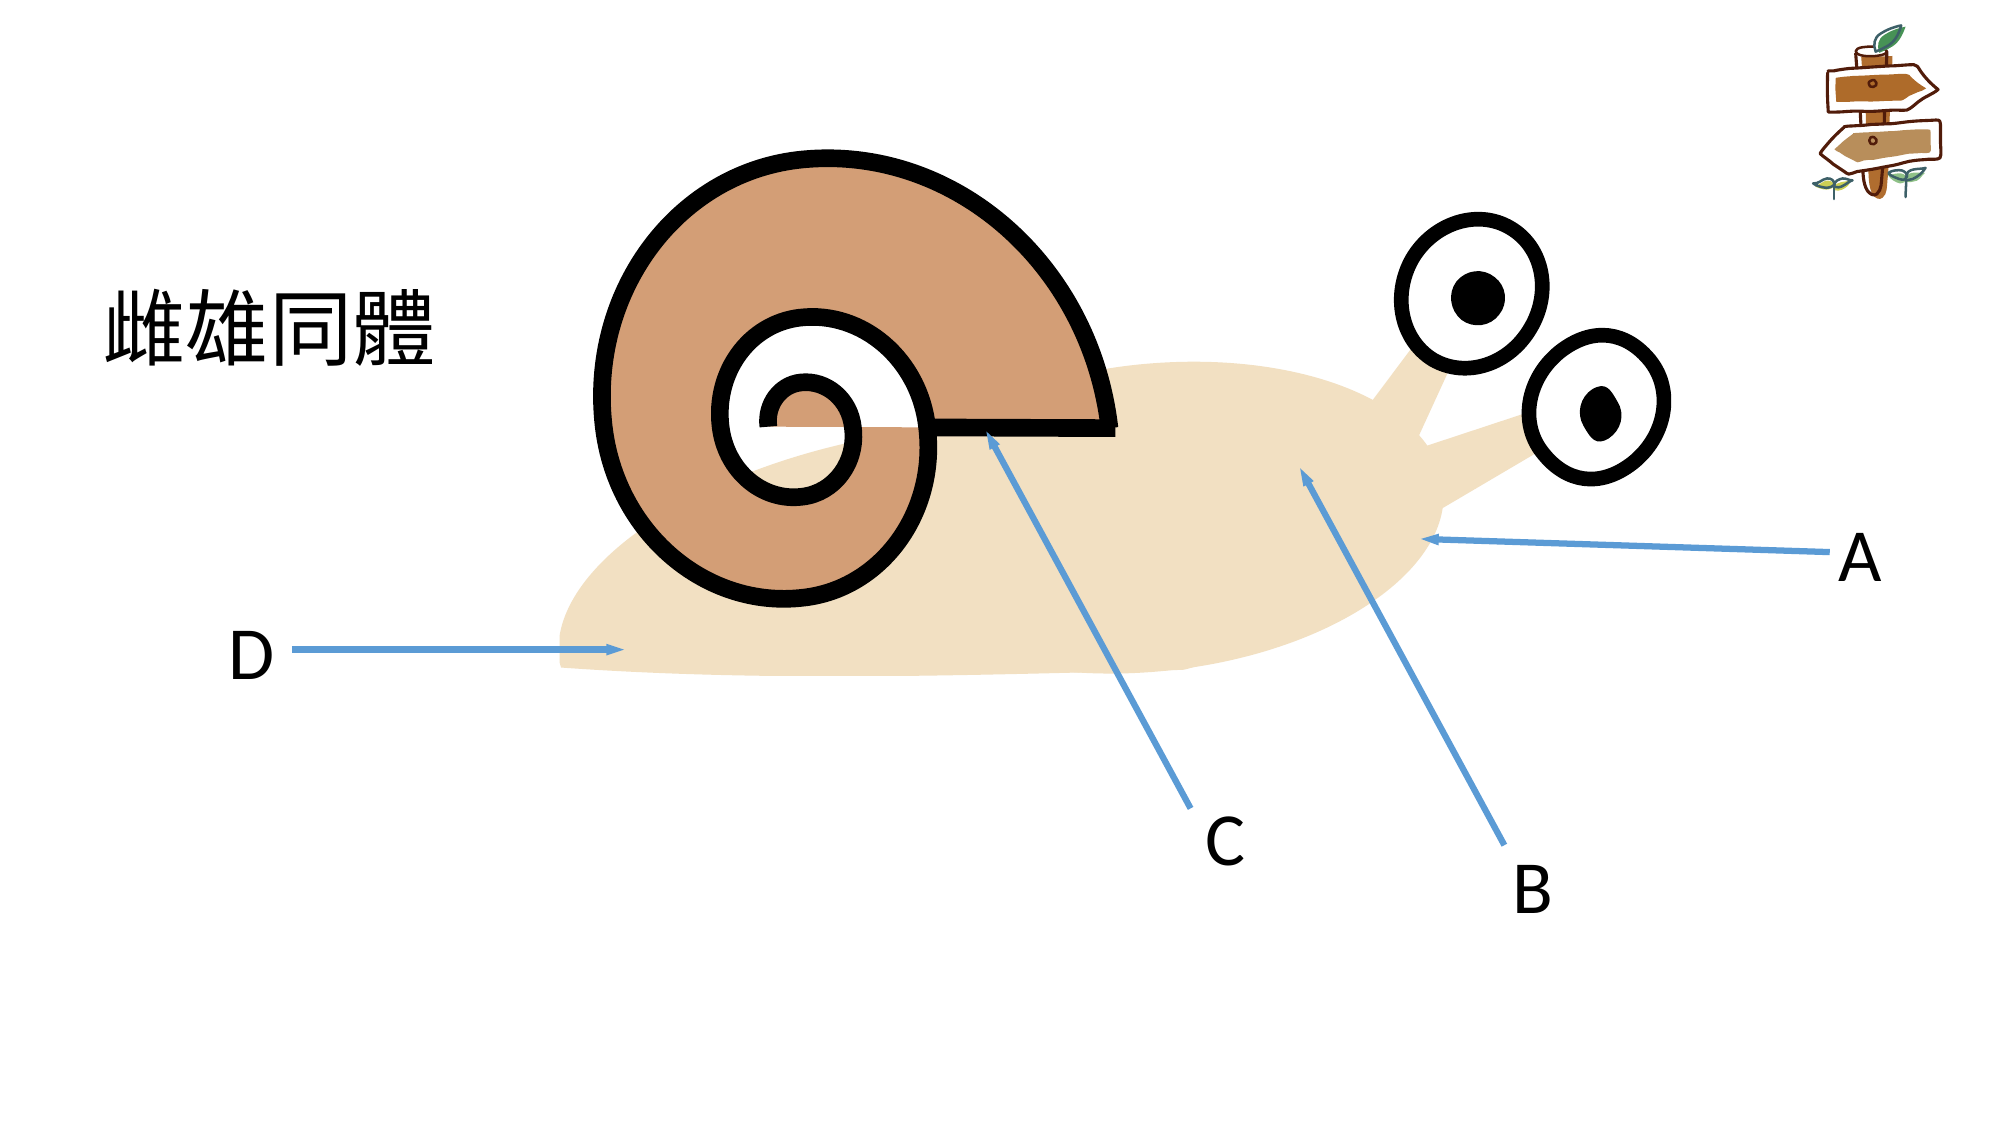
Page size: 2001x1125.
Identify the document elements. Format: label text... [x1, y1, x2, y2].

picture [1811, 24, 1944, 201]
picture [559, 149, 1672, 676]
text_box A [1823, 499, 1882, 606]
text_box D [213, 596, 272, 703]
text_box 雌雄同體 [87, 268, 455, 385]
text_box B [1497, 830, 1556, 937]
text_box C [1190, 783, 1302, 890]
